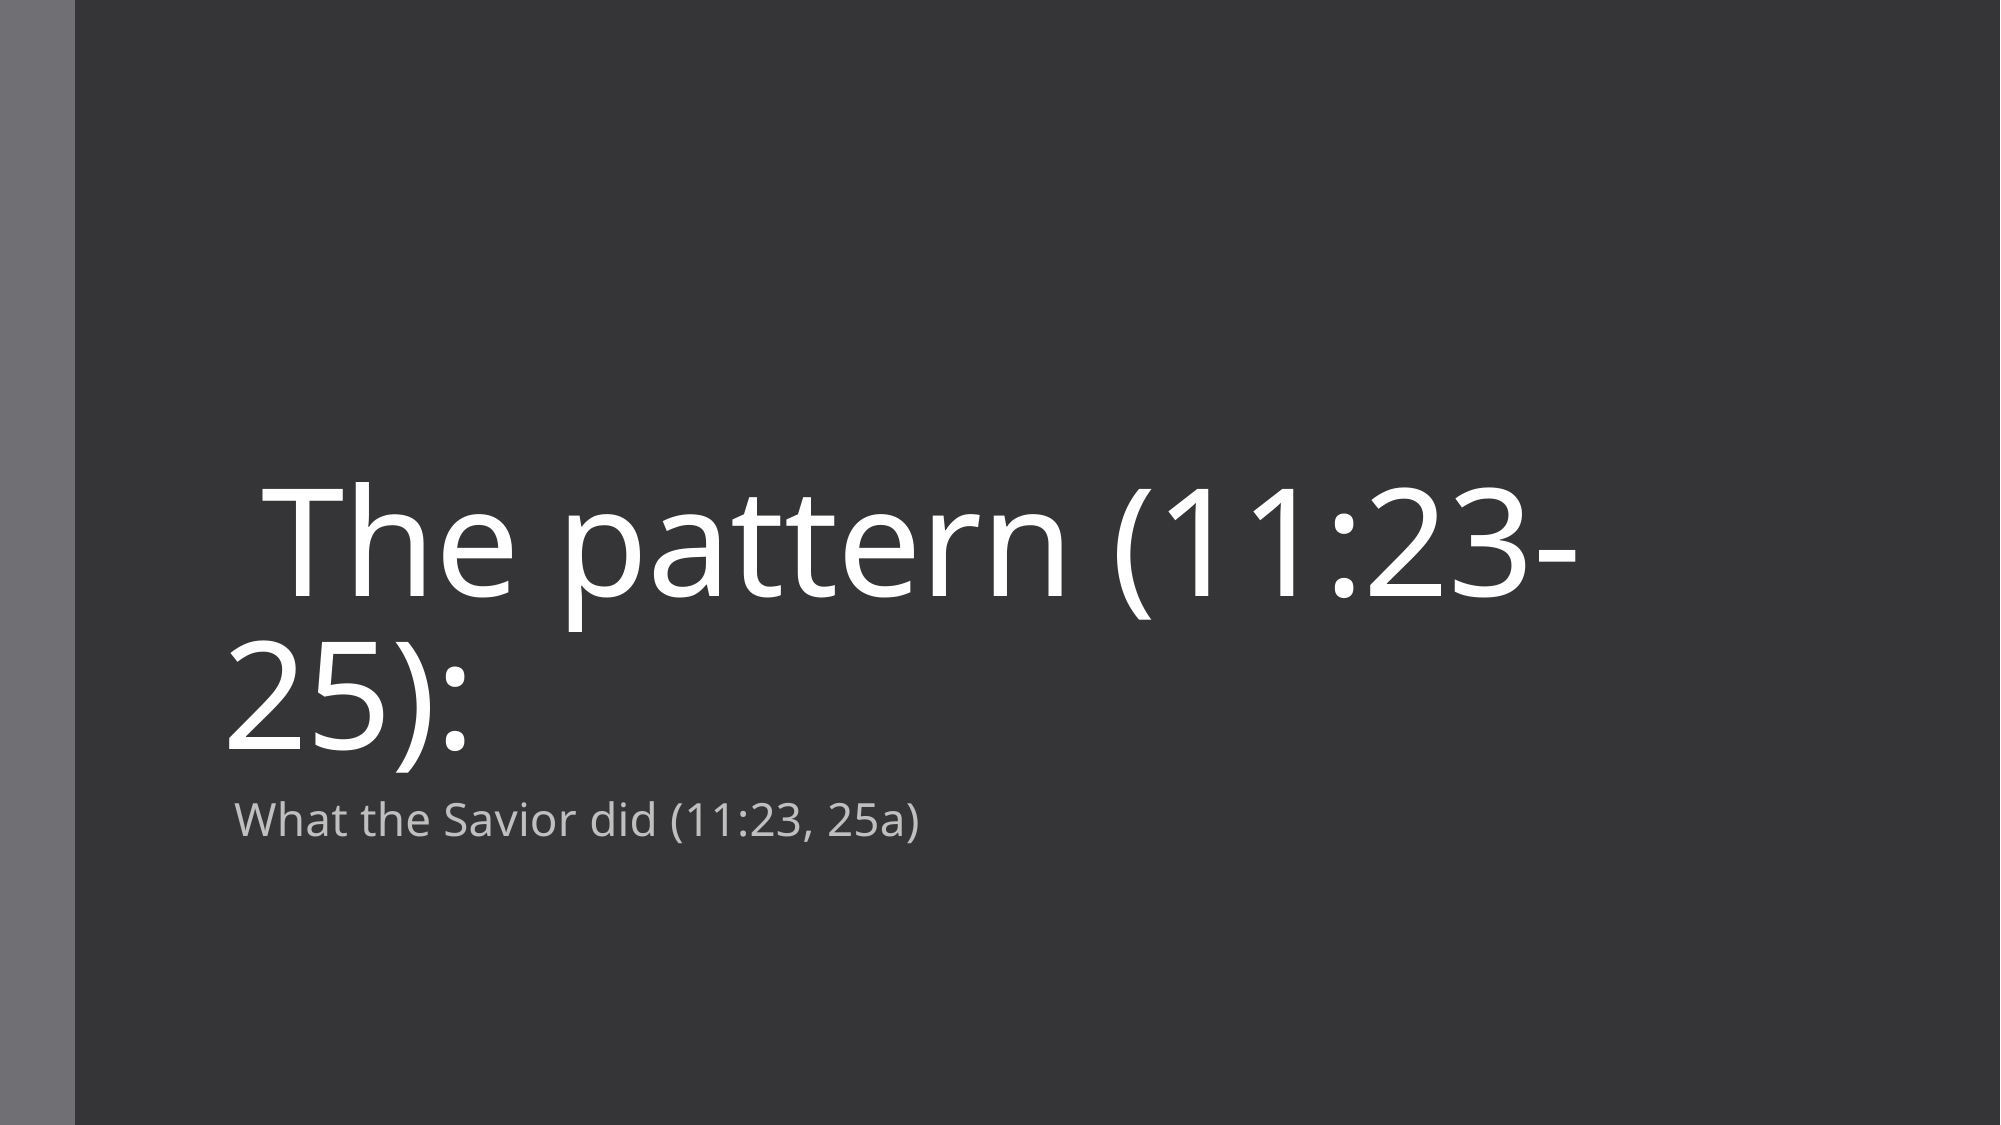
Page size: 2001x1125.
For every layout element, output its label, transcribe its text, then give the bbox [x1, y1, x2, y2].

title The pattern (11:23-25): [206, 124, 1752, 787]
subtitle What the Savior did (11:23, 25a) [206, 787, 1752, 1066]
